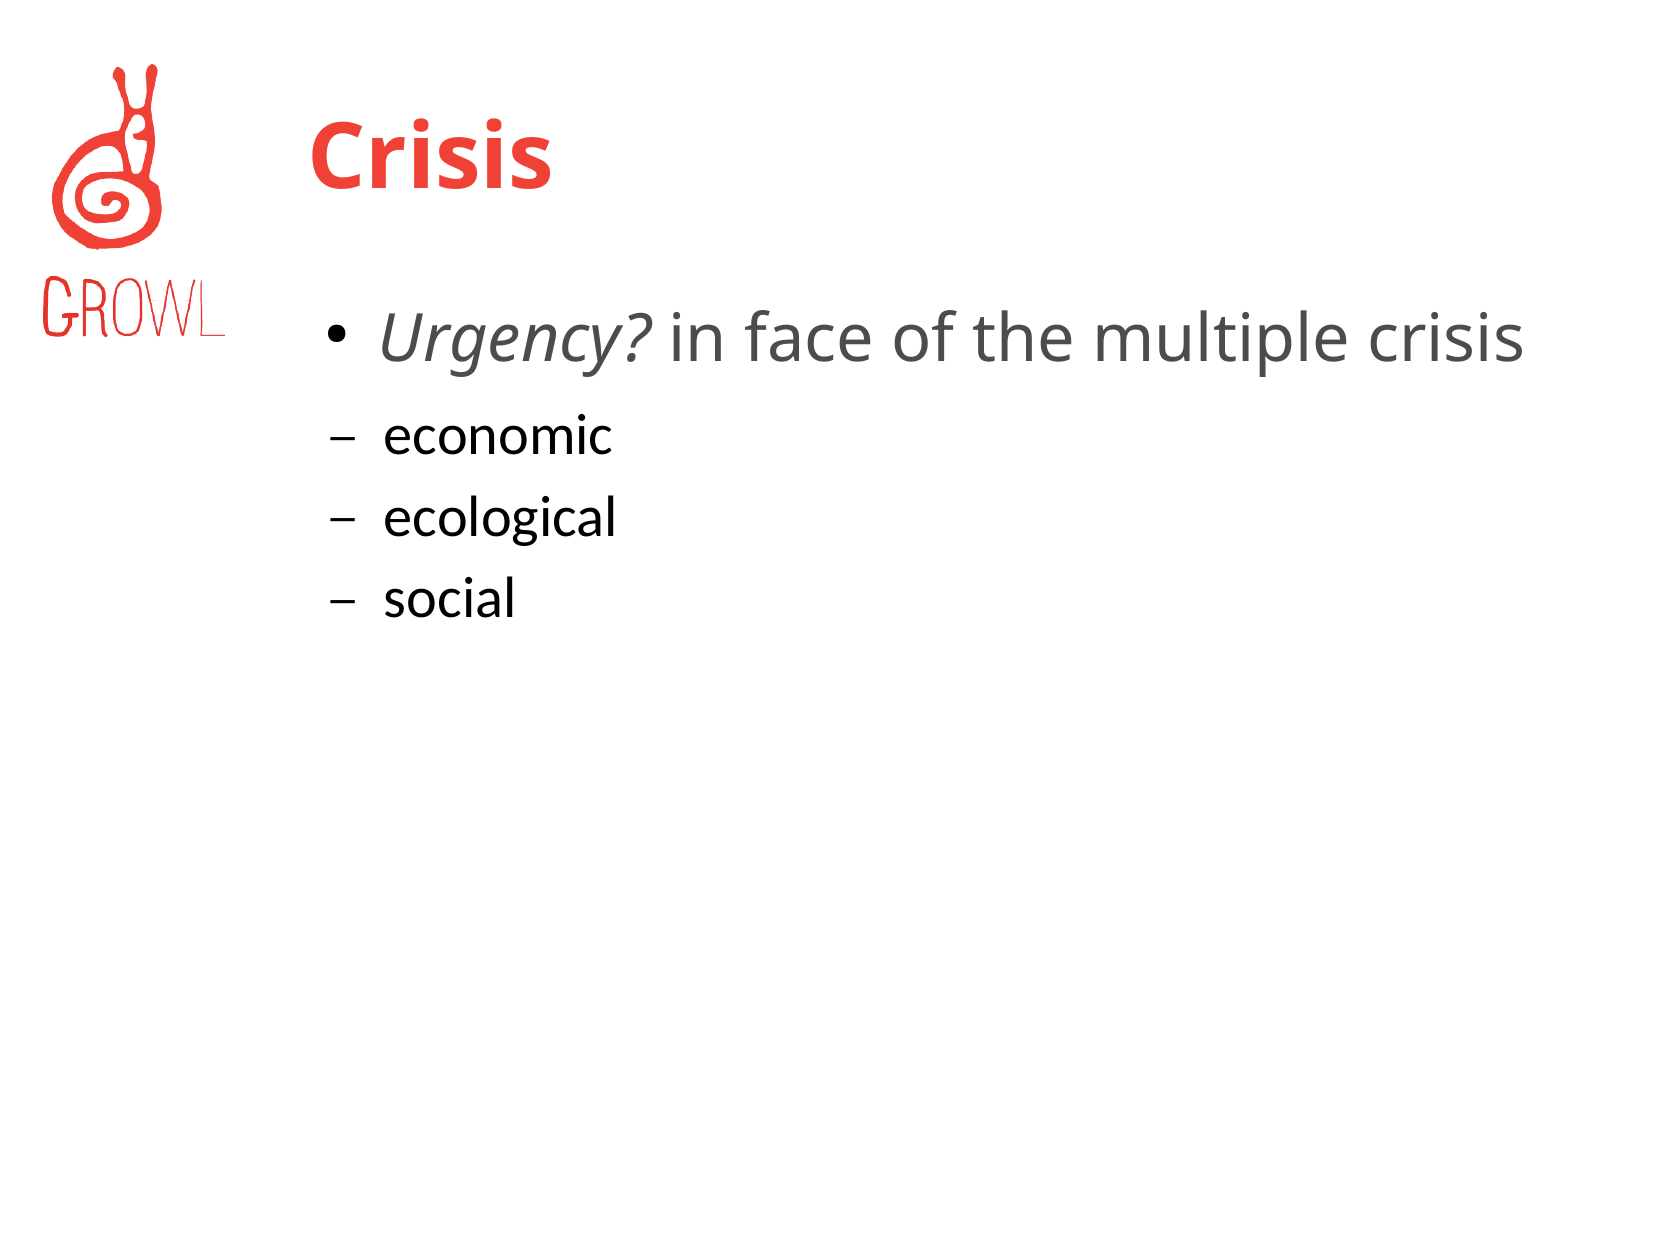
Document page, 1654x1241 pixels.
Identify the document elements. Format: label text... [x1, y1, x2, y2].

title Crisis [307, 49, 1571, 257]
list Urgency? in face of the multiple crisis economic ecological social [307, 290, 1538, 1010]
picture [43, 64, 225, 337]
